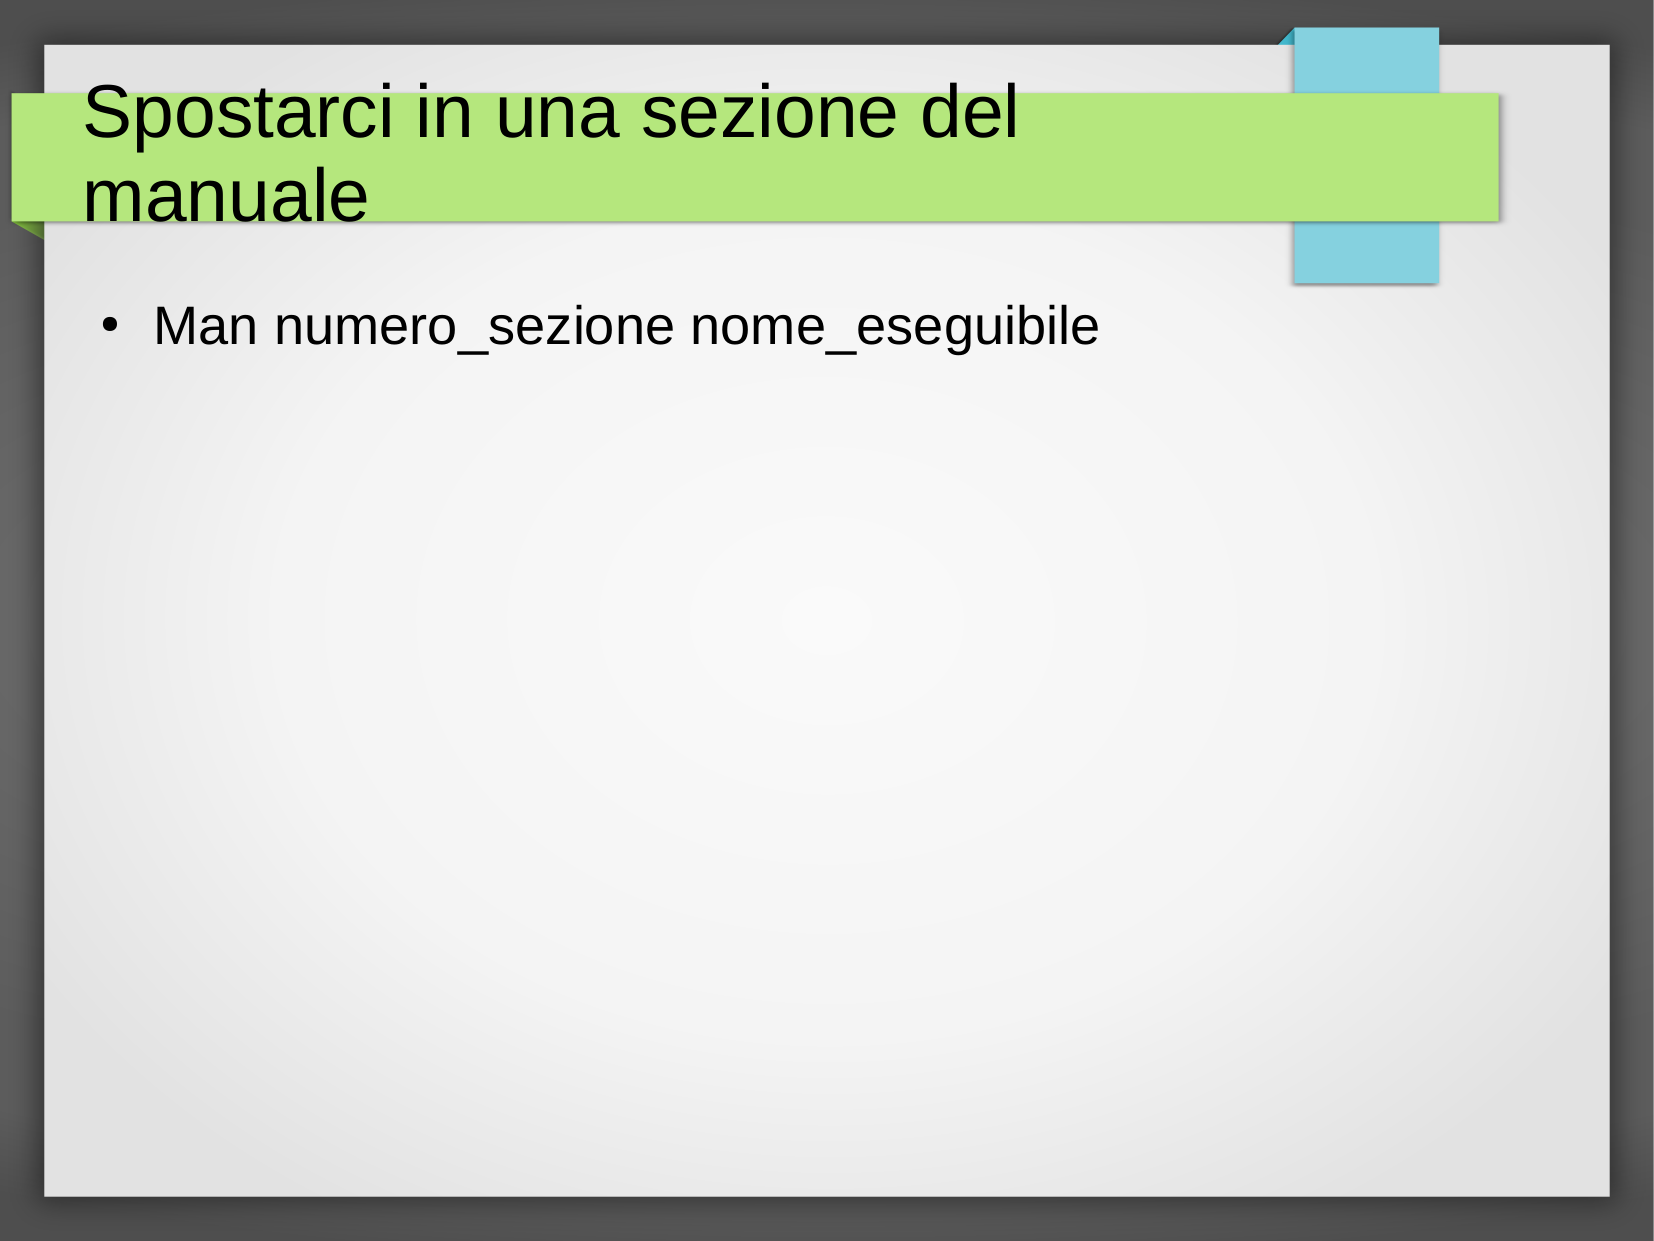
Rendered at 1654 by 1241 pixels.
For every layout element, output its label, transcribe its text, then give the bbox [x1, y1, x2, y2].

picture [0, 0, 1654, 1241]
list Man numero_sezione nome_eseguibile [82, 295, 1571, 1015]
title Spostarci in una sezione del manuale [82, 69, 1264, 238]
